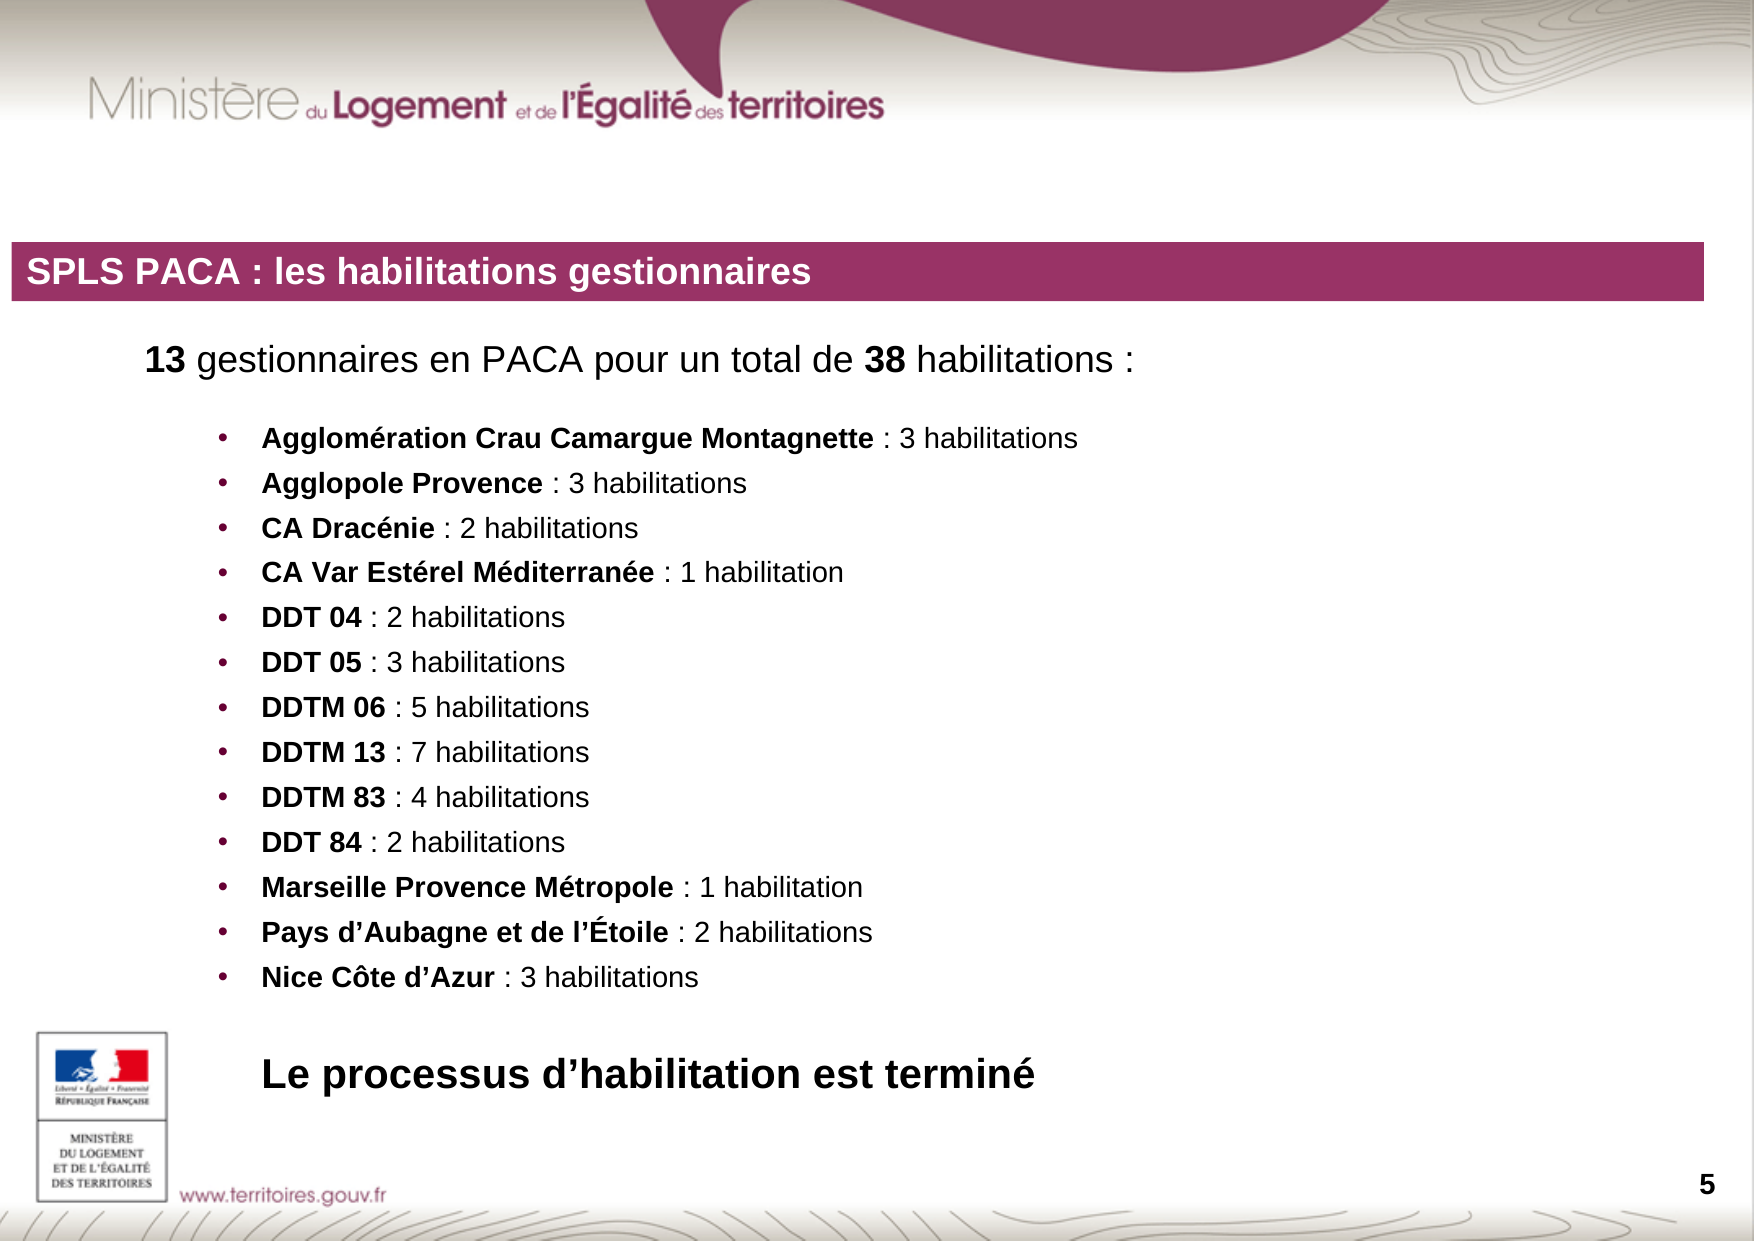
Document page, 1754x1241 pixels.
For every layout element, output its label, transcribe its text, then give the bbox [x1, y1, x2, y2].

picture [0, 0, 1754, 1241]
text_box SPLS PACA : les habilitations gestionnaires [11, 242, 1704, 302]
text_box 13 gestionnaires en PACA pour un total de 38 habilitations : Agglomération Crau Camargue Montagnette : 3 habilitations Agglopole Provence : 3 habilitations CA Dracénie : 2 habilitations CA Var Estérel Méditerranée : 1 habilitation DDT 04 : 2 habilitations DDT 05 : 3 habilitations DDTM 06 : 5 habilitations DDTM 13 : 7 habilitations DDTM 83 : 4 habilitations DDT 84 : 2 habilitations Marseille Provence Métropole : 1 habilitation Pays d’Aubagne et de l’Étoile : 2 habilitations Nice Côte d’Azur : 3 habilitations Le processus d’habilitation est terminé [129, 331, 1607, 1241]
